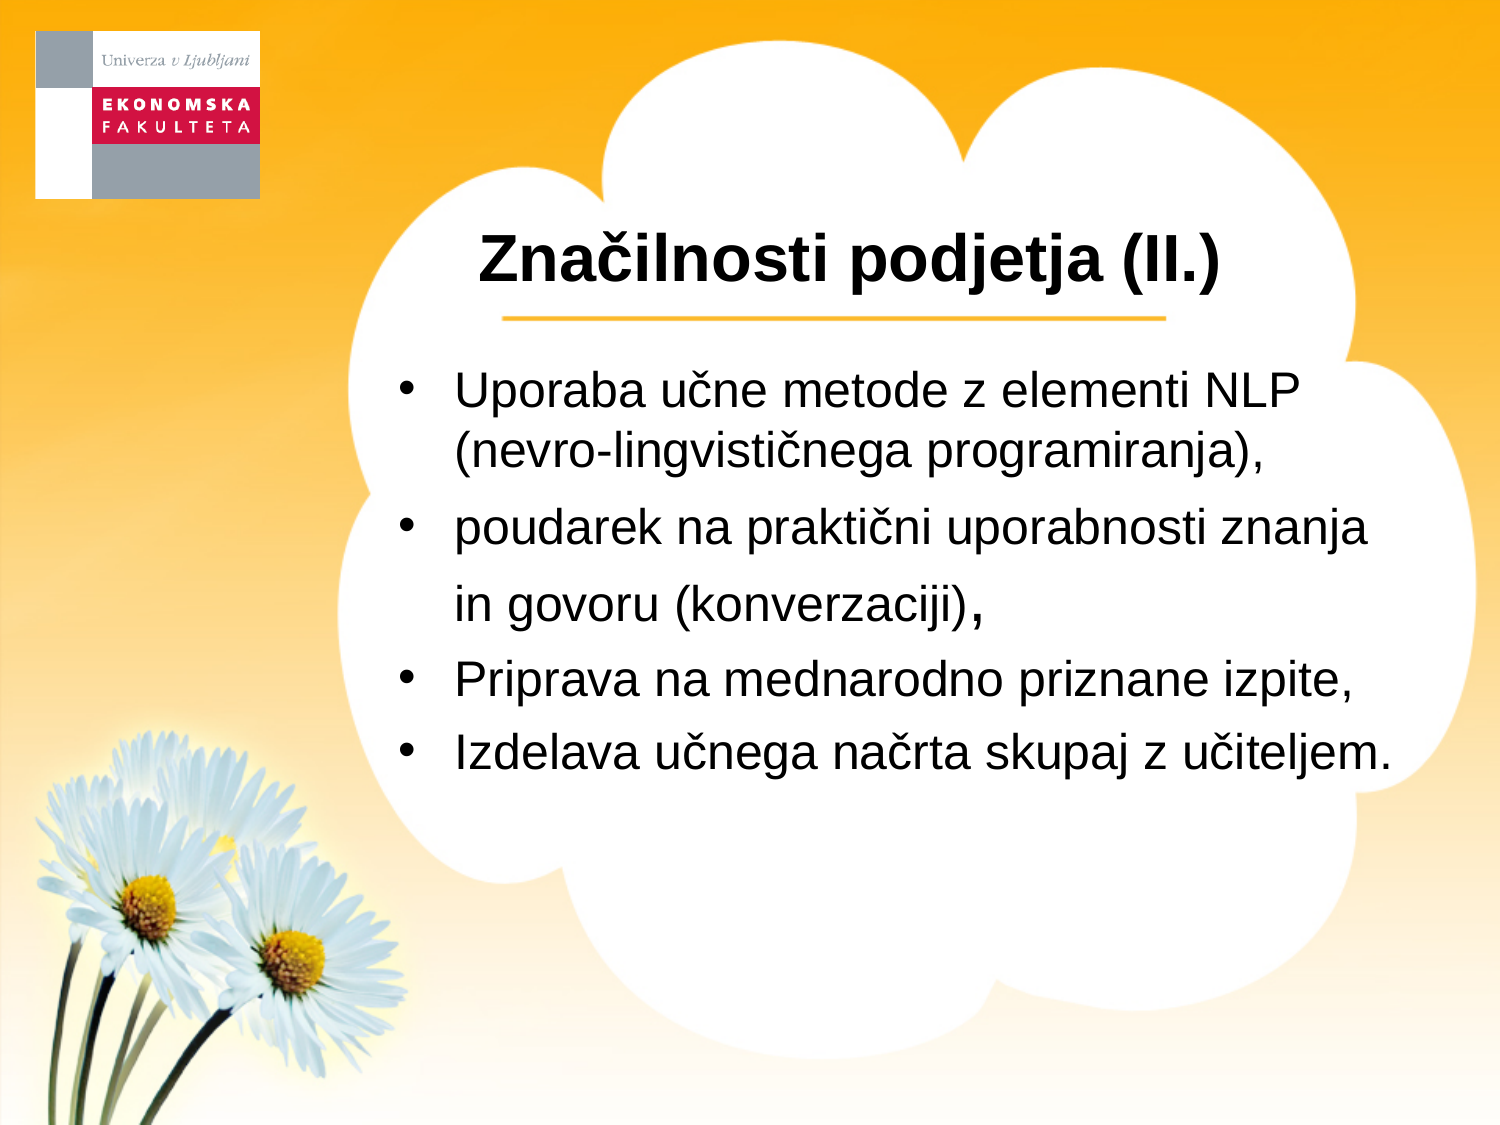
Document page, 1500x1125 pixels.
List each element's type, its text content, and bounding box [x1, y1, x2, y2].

picture [0, 0, 1500, 1125]
text_box Značilnosti podjetja (II.) [454, 160, 1247, 349]
text_box Uporaba učne metode z elementi NLP (nevro-lingvističnega programiranja), poudarek na praktični uporabnosti znanja in govoru (konverzaciji), Priprava na mednarodno priznane izpite, Izdelava učnega načrta skupaj z učiteljem. [383, 350, 1424, 917]
